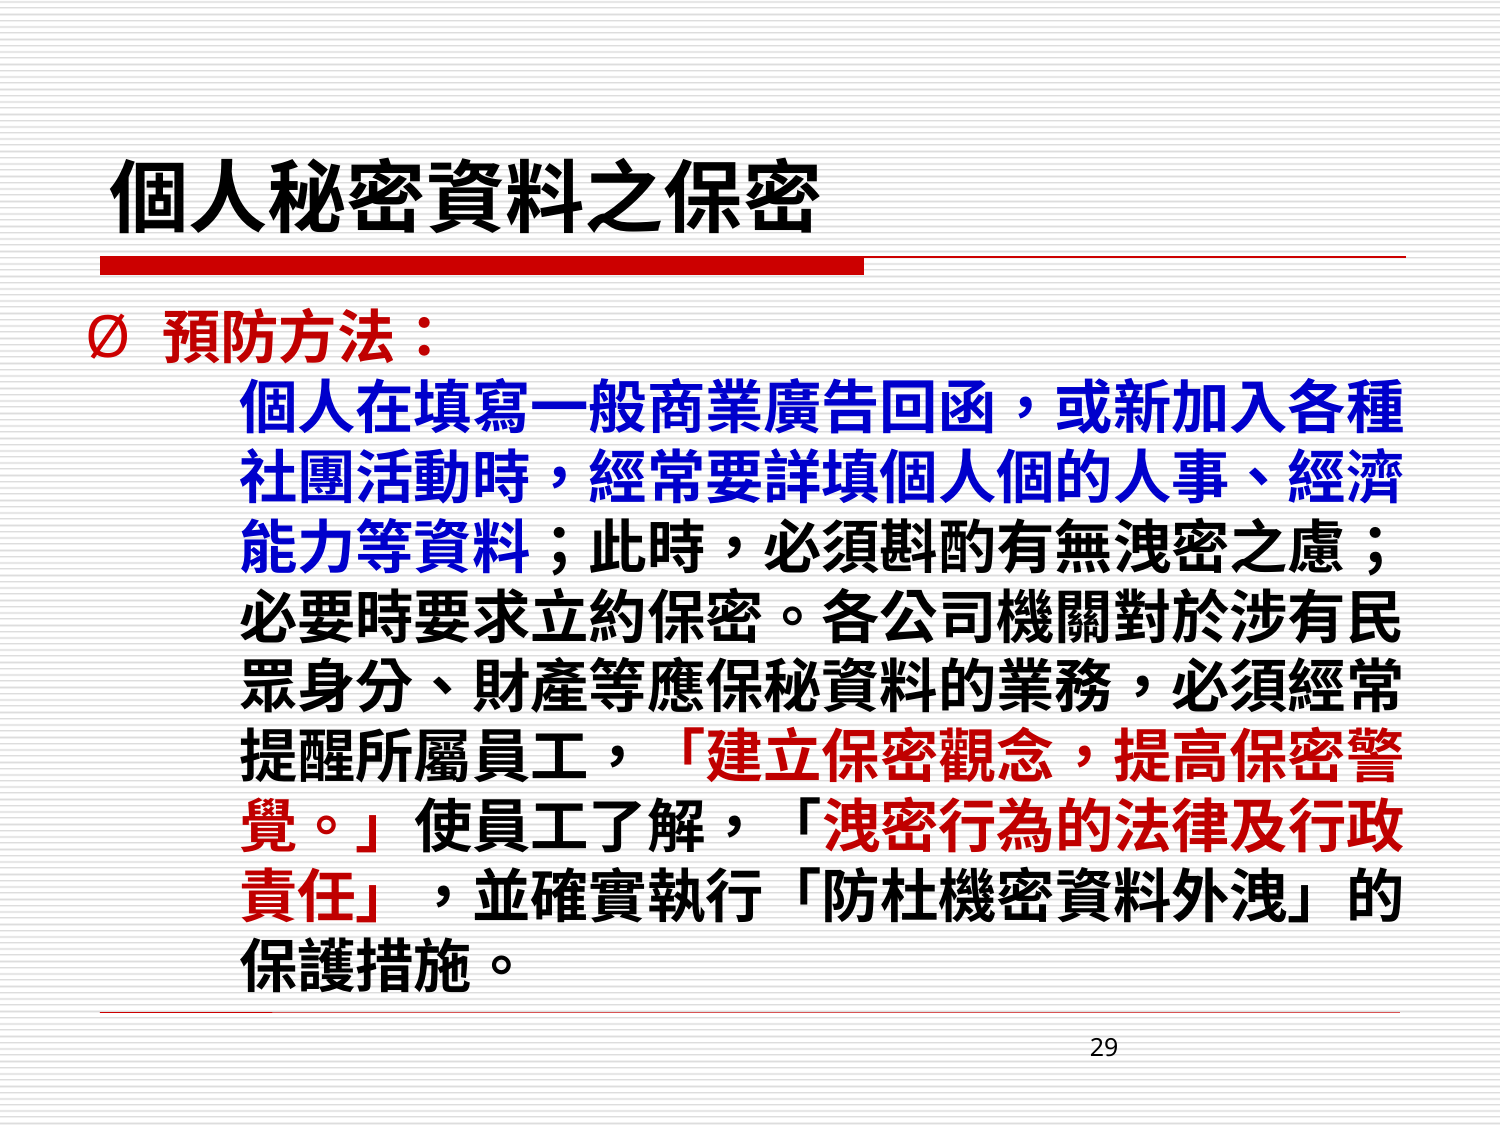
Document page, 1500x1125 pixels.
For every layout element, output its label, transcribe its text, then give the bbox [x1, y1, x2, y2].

title 個人秘密資料之保密 [94, 50, 1407, 250]
list 預防方法： 個人在填寫一般商業廣告回函，或新加入各種社團活動時，經常要詳填個人個的人事、經濟能力等資料；此時，必須斟酌有無洩密之慮；必要時要求立約保密。各公司機關對於涉有民眾身分、財產等應保秘資料的業務，必須經常提醒所屬員工，「建立保密觀念，提高保密警覺。」使員工了解，「洩密行為的法律及行政責任」，並確實執行「防杜機密資料外洩」的保護措施。 [70, 292, 1421, 1062]
text_box [1074, 1024, 1400, 1103]
